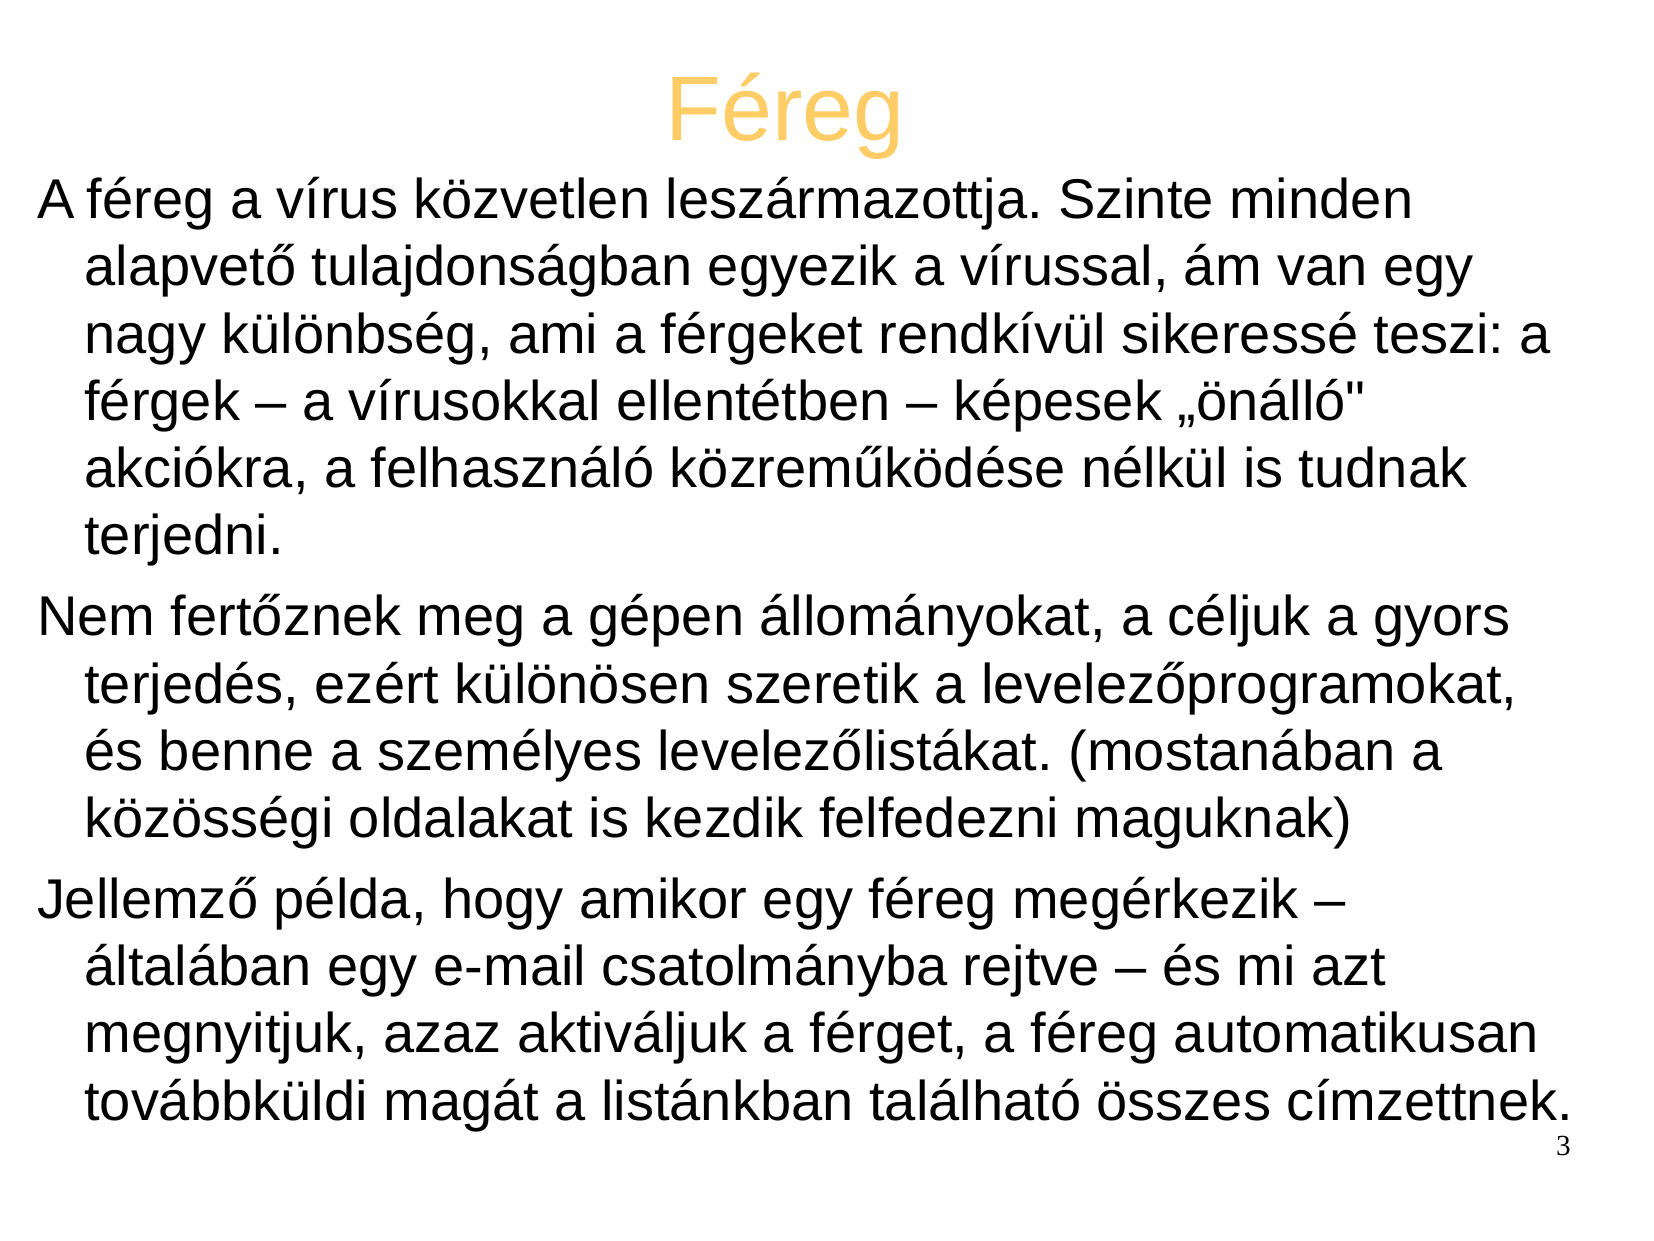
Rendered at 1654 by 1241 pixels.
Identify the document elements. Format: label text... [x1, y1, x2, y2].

list A féreg a vírus közvetlen leszármazottja. Szinte minden alapvető tulajdonságban egyezik a vírussal, ám van egy nagy különbség, ami a férgeket rendkívül sikeressé teszi: a férgek – a vírusokkal ellentétben – képesek „önálló" akciókra, a felhasználó közreműködése nélkül is tudnak terjedni. Nem fertőznek meg a gépen állományokat, a céljuk a gyors terjedés, ezért különösen szeretik a levelezőprogramokat, és benne a személyes levelezőlistákat. (mostanában a közösségi oldalakat is kezdik felfedezni maguknak) Jellemző példa, hogy amikor egy féreg megérkezik – általában egy e-mail csatolmányba rejtve – és mi azt megnyitjuk, azaz aktiváljuk a férget, a féreg automatikusan továbbküldi magát a listánkban található összes címzettnek. [22, 154, 1602, 1206]
title Féreg [82, 0, 1489, 154]
